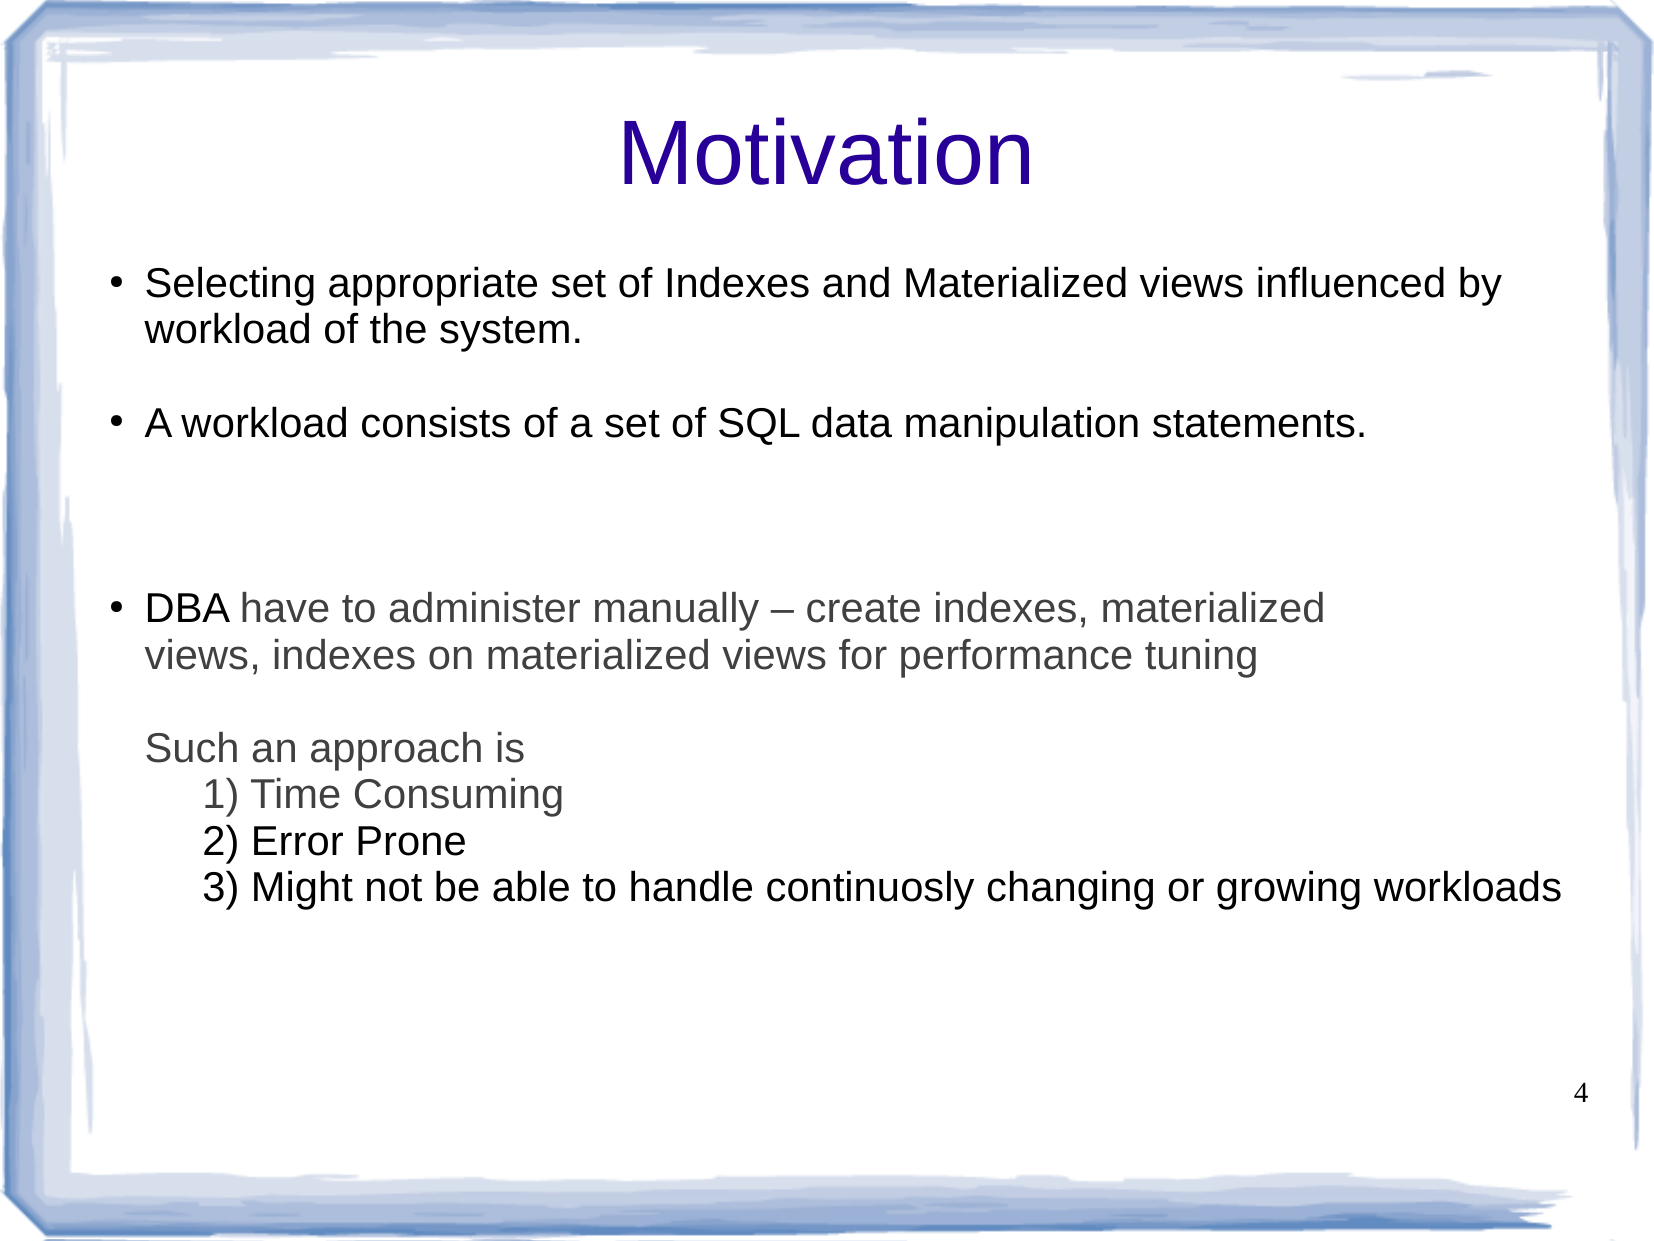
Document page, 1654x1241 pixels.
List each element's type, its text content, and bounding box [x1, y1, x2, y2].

picture [0, 0, 1654, 1241]
text_box Selecting appropriate set of Indexes and Materialized views influenced by workload of the system. A workload consists of a set of SQL data manipulation statements. DBA have to administer manually – create indexes, materialized views, indexes on materialized views for performance tuning Such an approach is 1) Time Consuming 2) Error Prone 3) Might not be able to handle continuosly changing or growing workloads [94, 252, 1607, 1193]
title Motivation [82, 49, 1571, 257]
